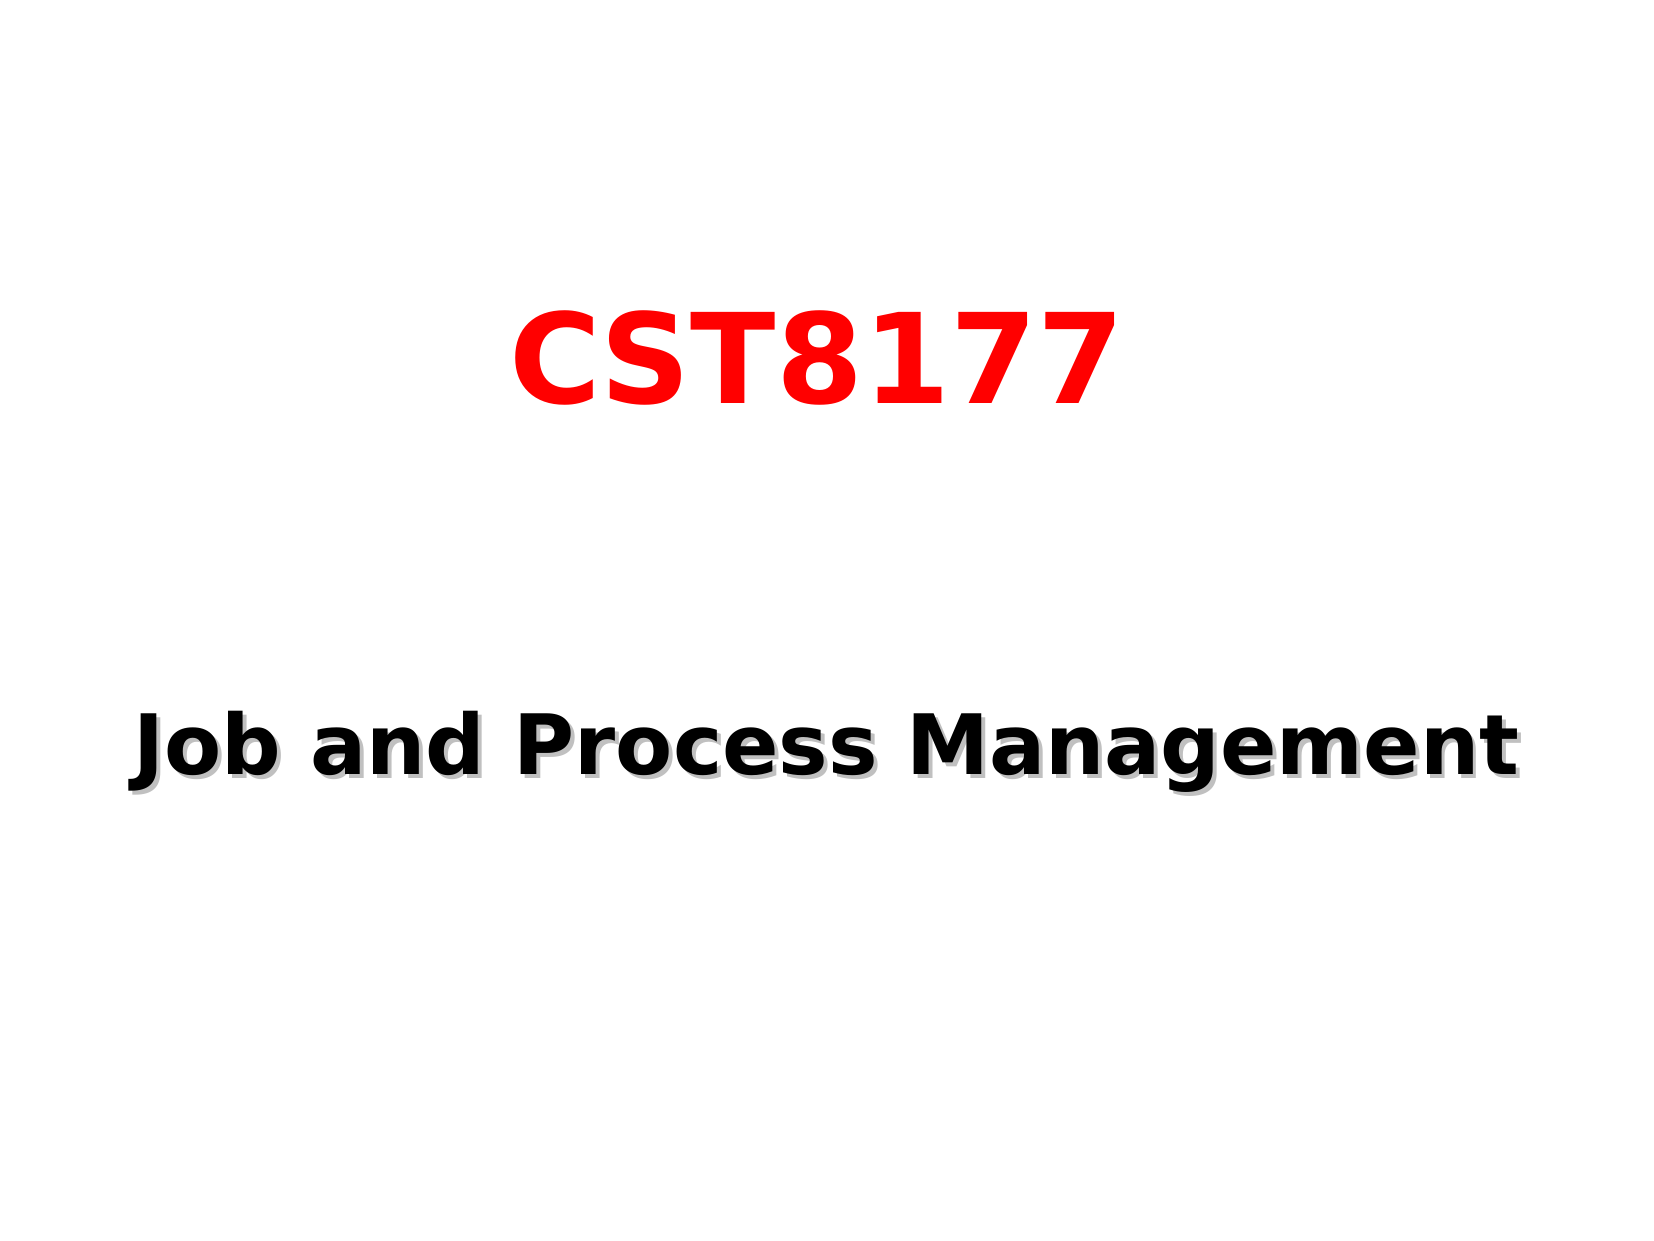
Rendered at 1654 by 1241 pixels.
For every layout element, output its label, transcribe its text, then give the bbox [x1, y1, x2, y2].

title Job and Process Management [88, 611, 1565, 872]
subtitle CST8177 [237, 193, 1396, 515]
